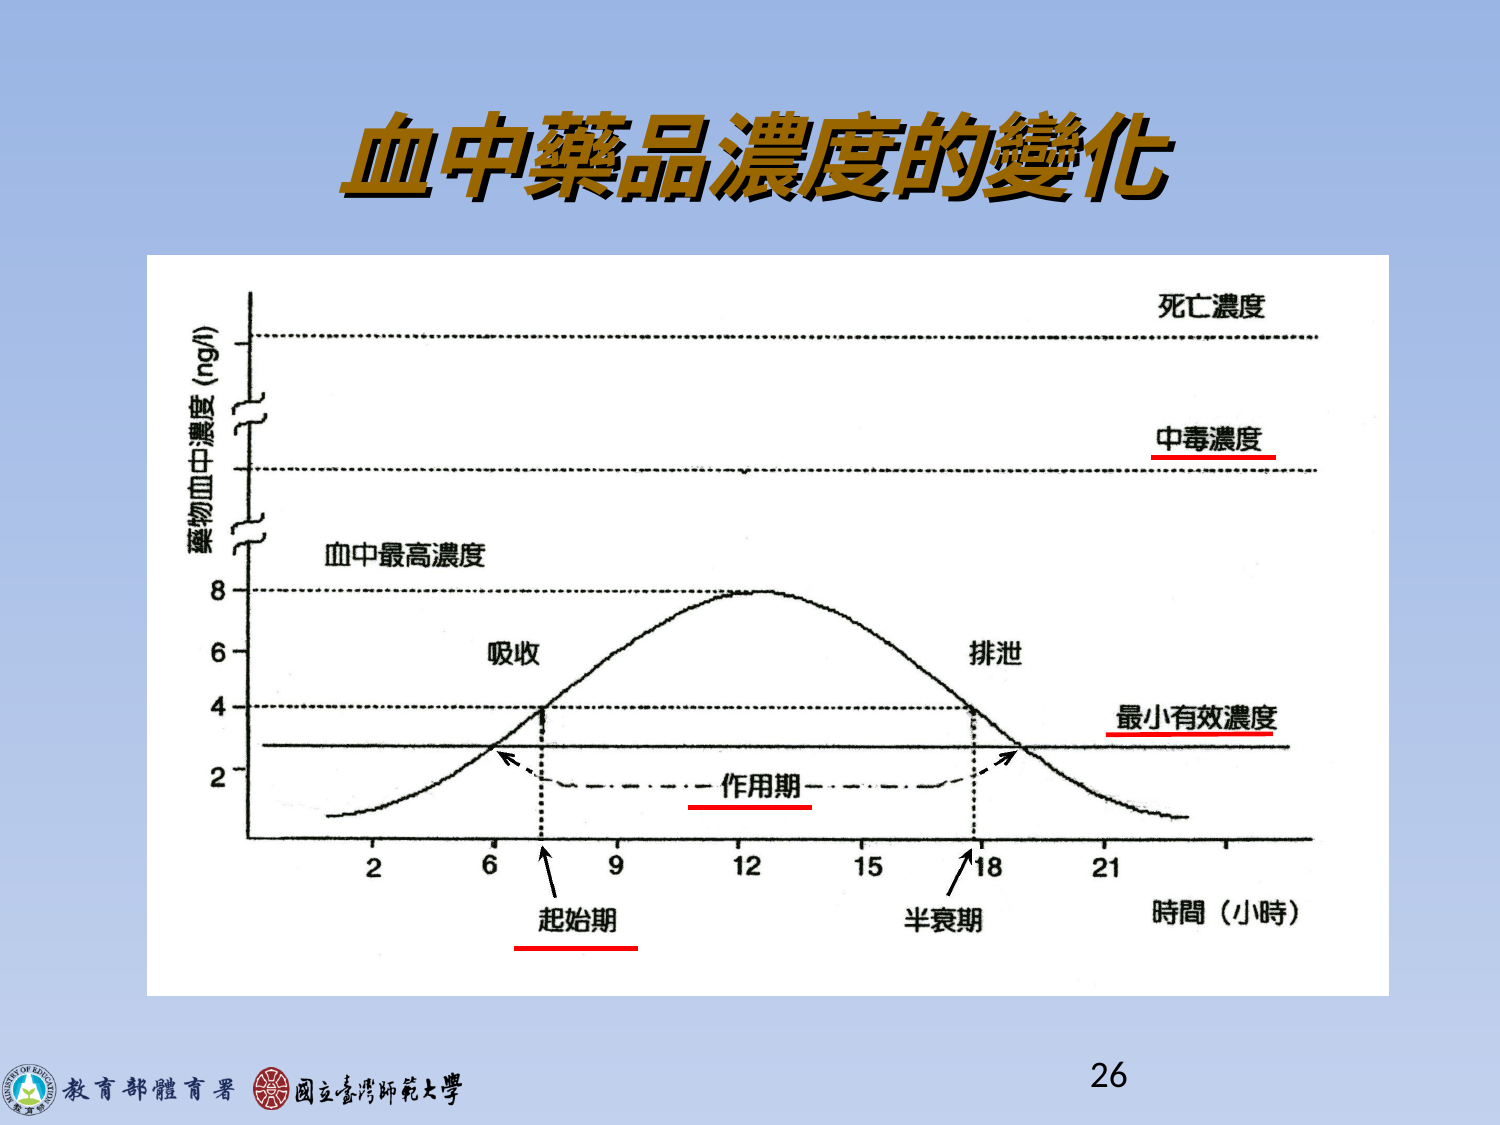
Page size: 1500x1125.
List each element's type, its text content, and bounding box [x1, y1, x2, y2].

text_box [1074, 1042, 1426, 1103]
title 血中藥品濃度的變化 [0, 90, 1500, 198]
picture [147, 255, 1389, 996]
